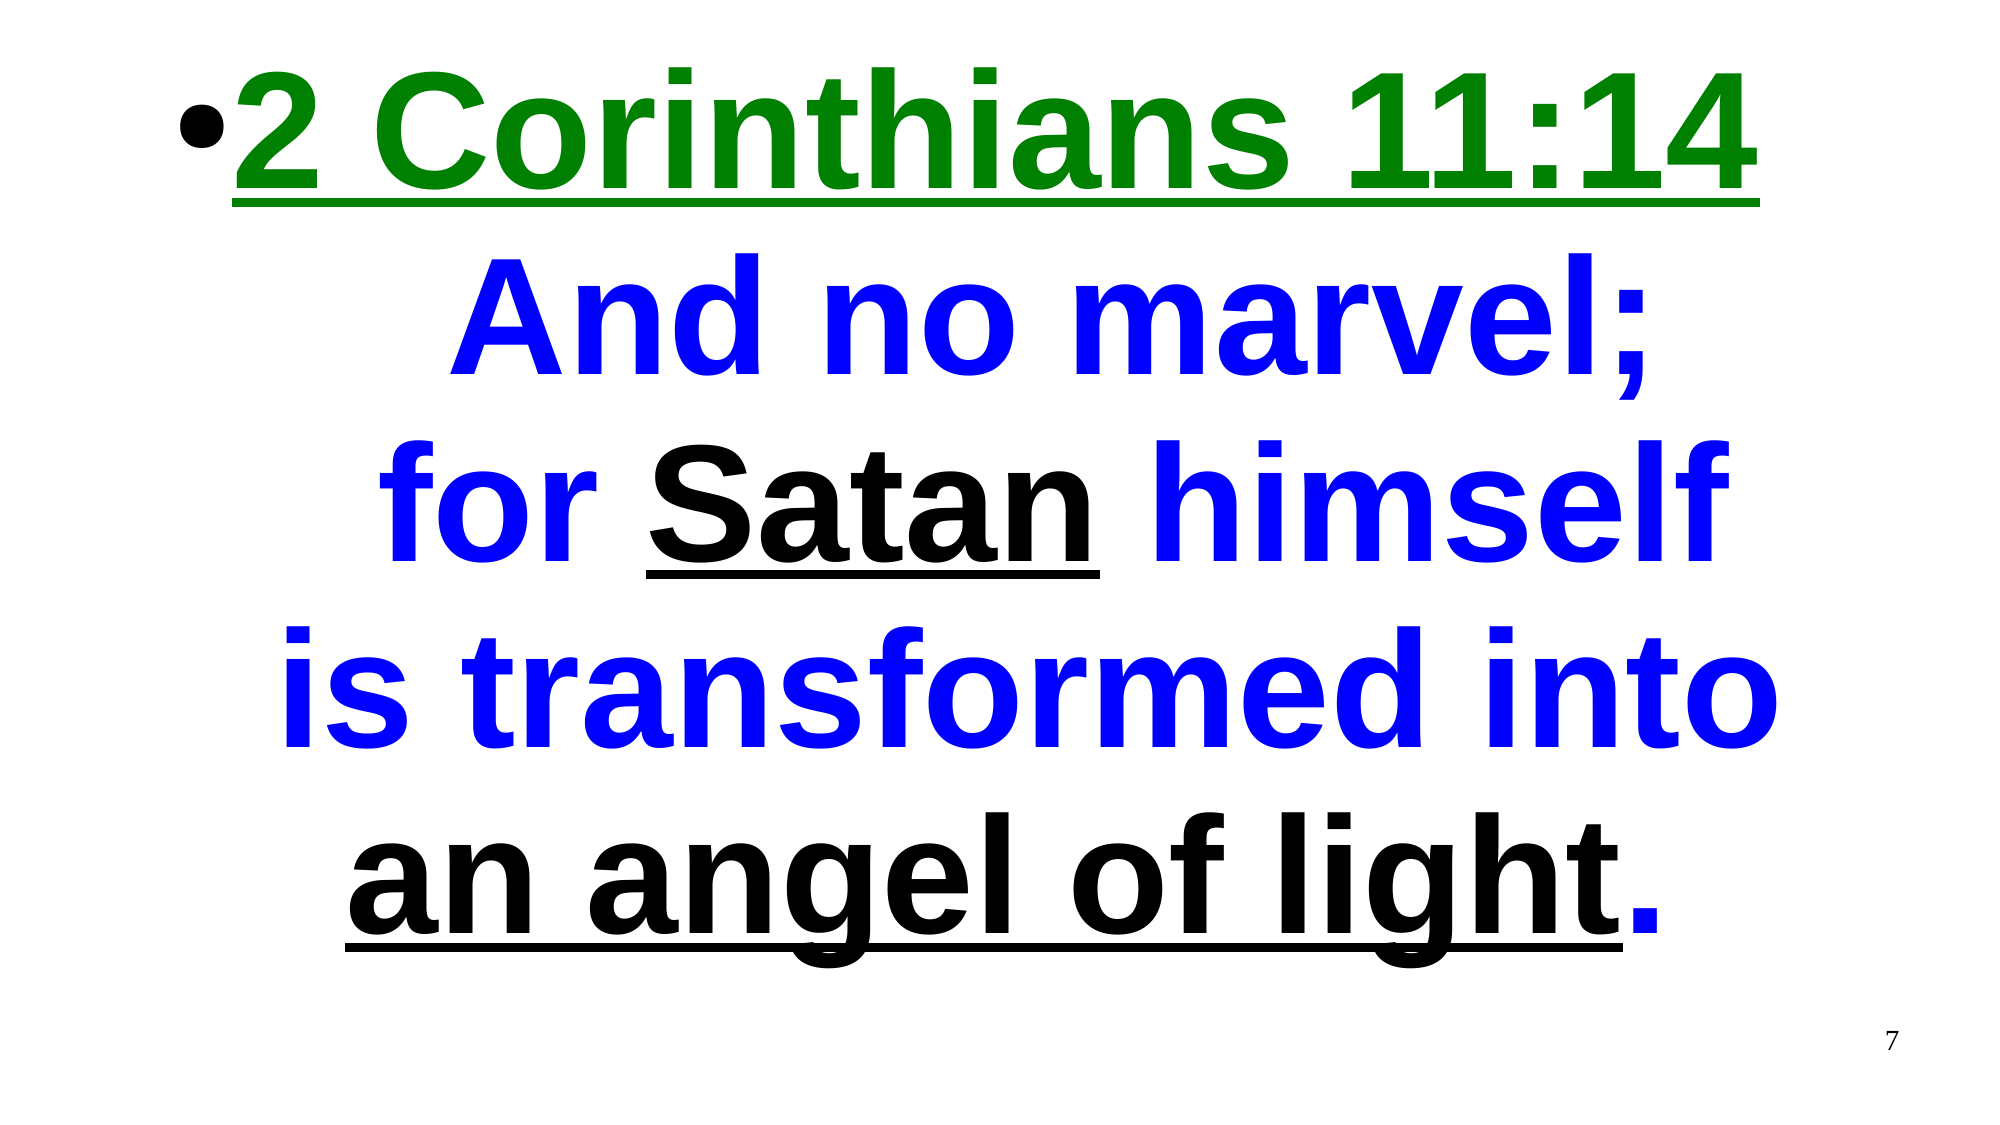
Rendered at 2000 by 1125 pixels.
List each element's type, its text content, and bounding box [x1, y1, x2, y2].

list 2 Corinthians 11:14 And no marvel; for Satan himself is transformed into an angel of light. [37, 37, 1988, 1088]
